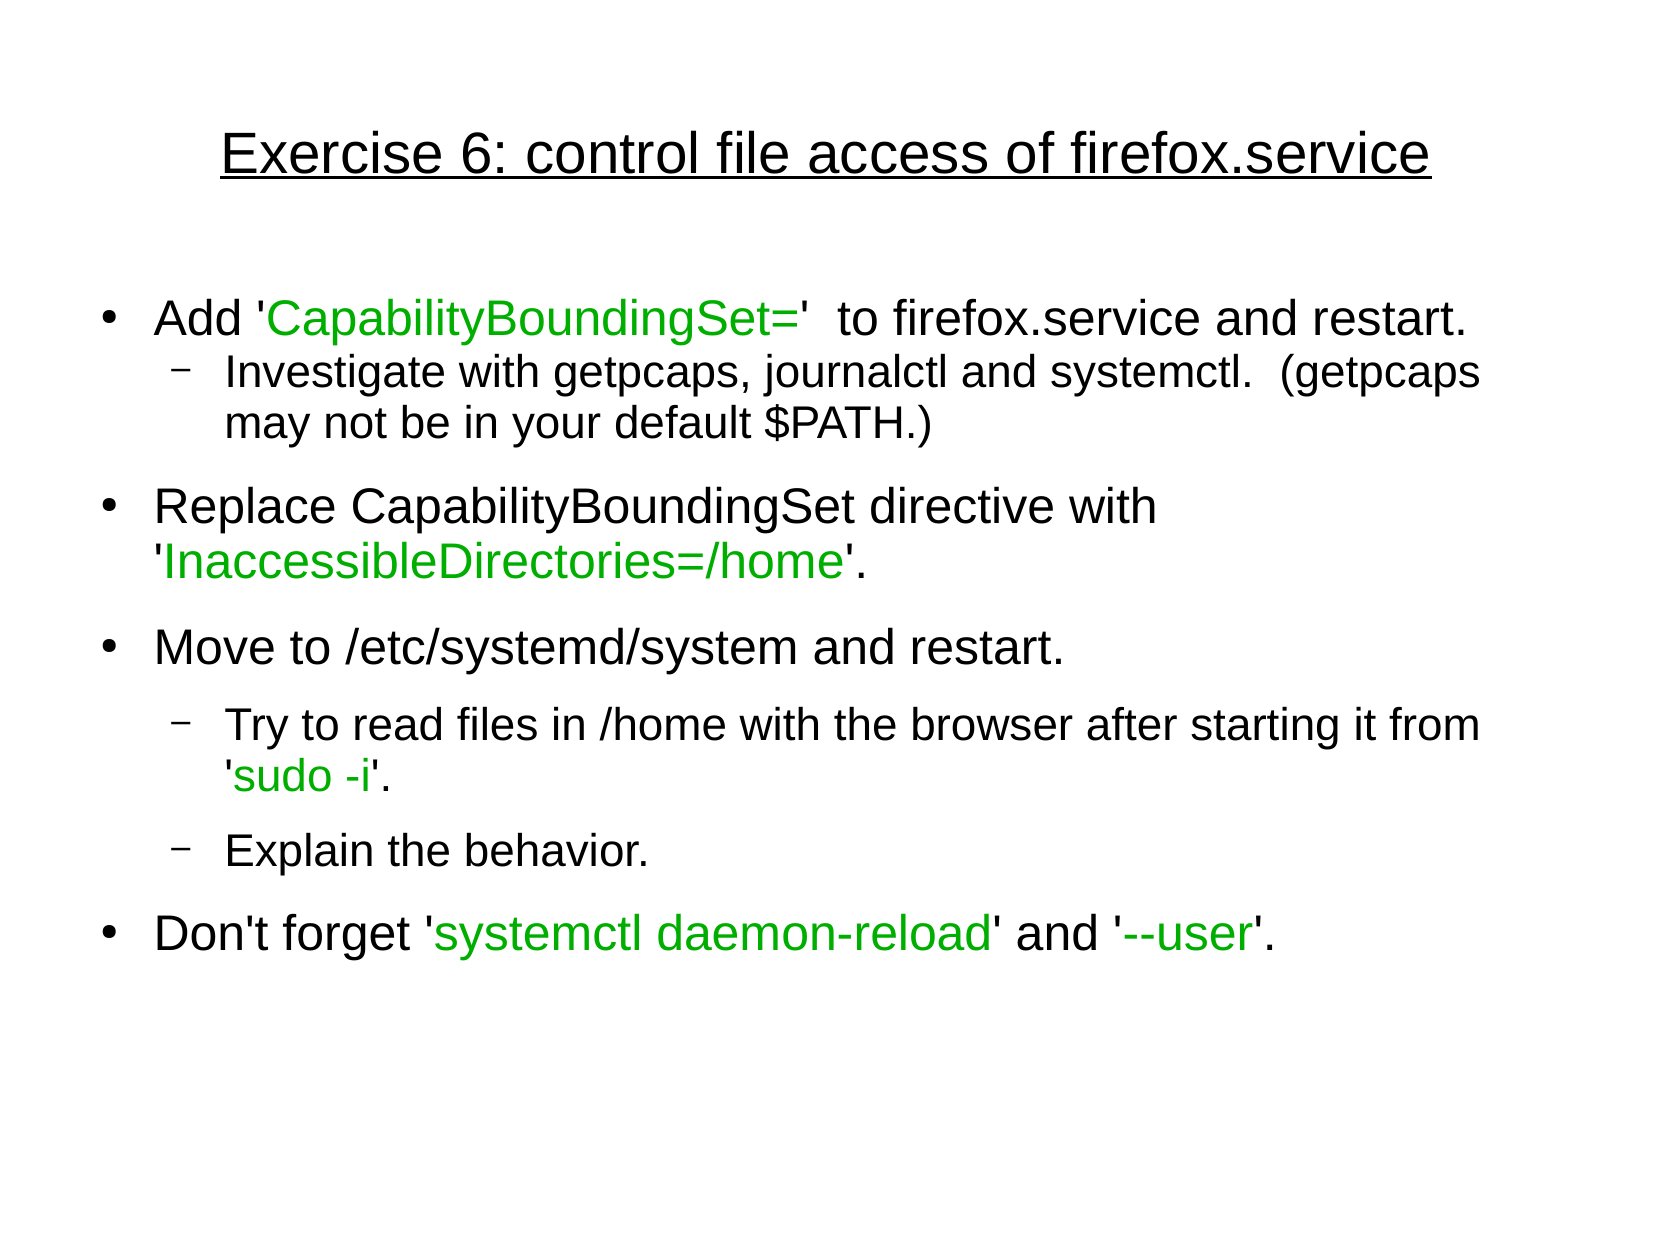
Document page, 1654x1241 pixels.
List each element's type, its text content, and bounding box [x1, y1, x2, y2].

list Add 'CapabilityBoundingSet=' to firefox.service and restart. Investigate with getpcaps, journalctl and systemctl. (getpcaps may not be in your default $PATH.) Replace CapabilityBoundingSet directive with 'InaccessibleDirectories=/home'. Move to /etc/systemd/system and restart. Try to read files in /home with the browser after starting it from 'sudo -i'. Explain the behavior. Don't forget 'systemctl daemon-reload' and '--user'. [82, 290, 1571, 1010]
title Exercise 6: control file access of firefox.service [82, 49, 1571, 257]
